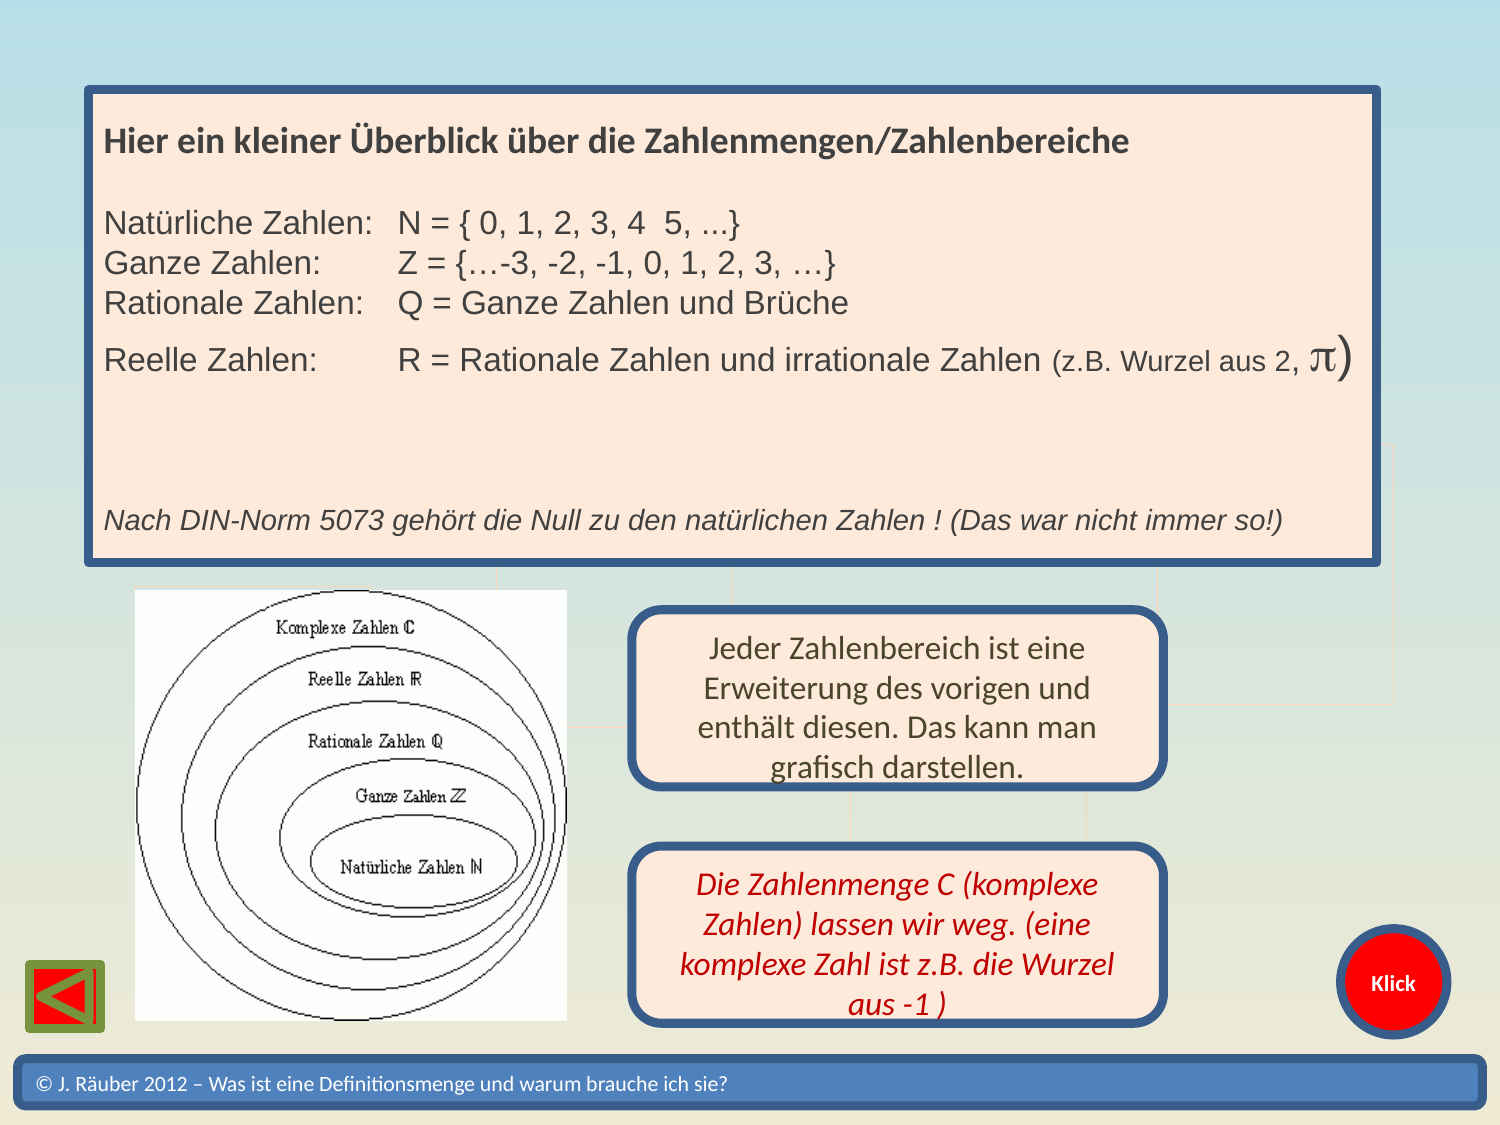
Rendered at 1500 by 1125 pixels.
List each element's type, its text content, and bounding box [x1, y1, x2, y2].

text_box Klick [1340, 928, 1447, 1036]
text_box Die Zahlenmenge C (komplexe Zahlen) lassen wir weg. (eine komplexe Zahl ist z.B. die Wurzel aus -1 ) [631, 846, 1164, 1024]
text_box [29, 964, 101, 1029]
text_box © J. Räuber 2012 – Was ist eine Definitionsmenge und warum brauche ich sie? [17, 1058, 1483, 1106]
picture [135, 590, 567, 1021]
text_box Jeder Zahlenbereich ist eine Erweiterung des vorigen und enthält diesen. Das kann man grafisch darstellen. [631, 609, 1164, 787]
text_box Hier ein kleiner Überblick über die Zahlenmengen/Zahlenbereiche Natürliche Zahlen: N = { 0, 1, 2, 3, 4 5, ...} Ganze Zahlen: Z = {…-3, -2, -1, 0, 1, 2, 3, …} Rationale Zahlen: Q = Ganze Zahlen und Brüche Reelle Zahlen: R = Rationale Zahlen und irrationale Zahlen (z.B. Wurzel aus 2, ) Nach DIN-Norm 5073 gehört die Null zu den natürlichen Zahlen ! (Das war nicht immer so!) [89, 90, 1376, 562]
